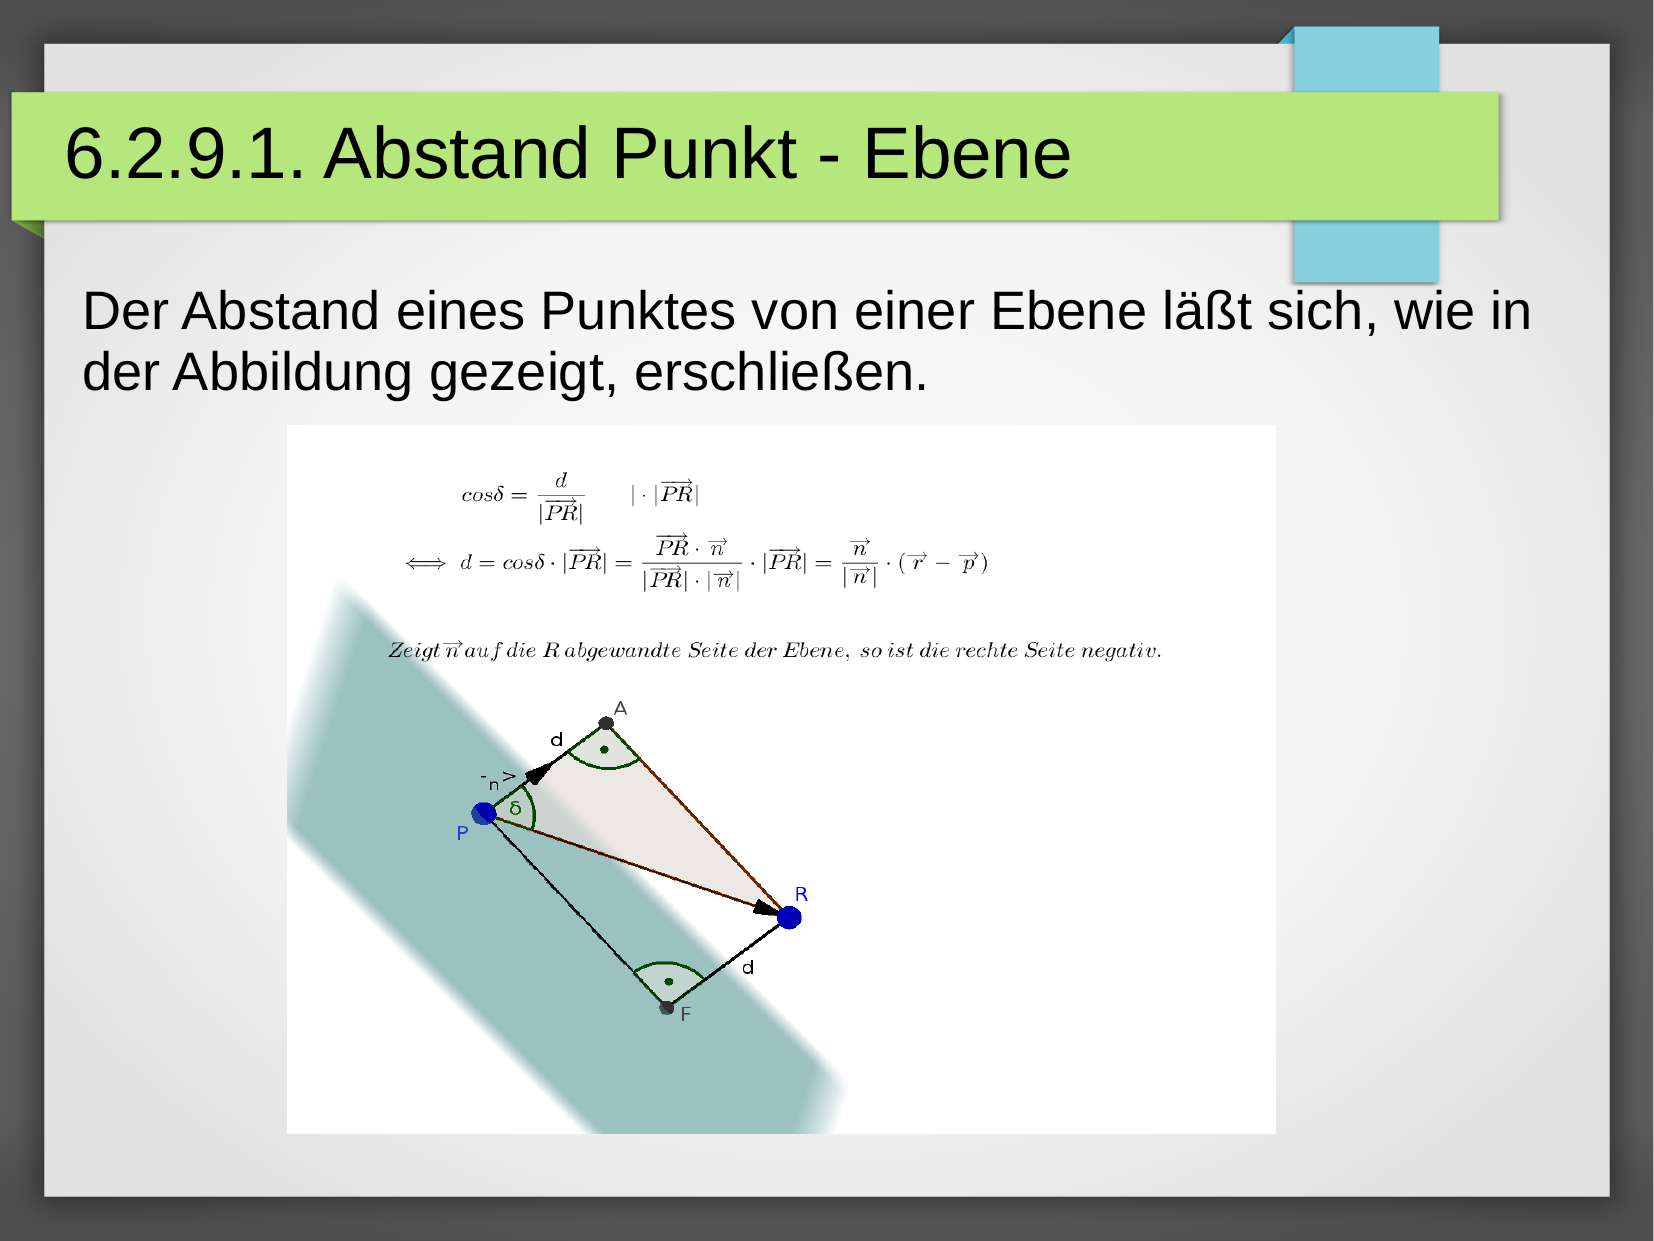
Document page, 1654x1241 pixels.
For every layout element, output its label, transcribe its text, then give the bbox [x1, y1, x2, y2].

picture [0, 0, 1654, 1241]
list Der Abstand eines Punktes von einer Ebene läßt sich, wie in der Abbildung gezeigt, erschließen. [82, 277, 1571, 997]
title 6.2.9.1. Abstand Punkt - Ebene [64, 94, 1613, 213]
